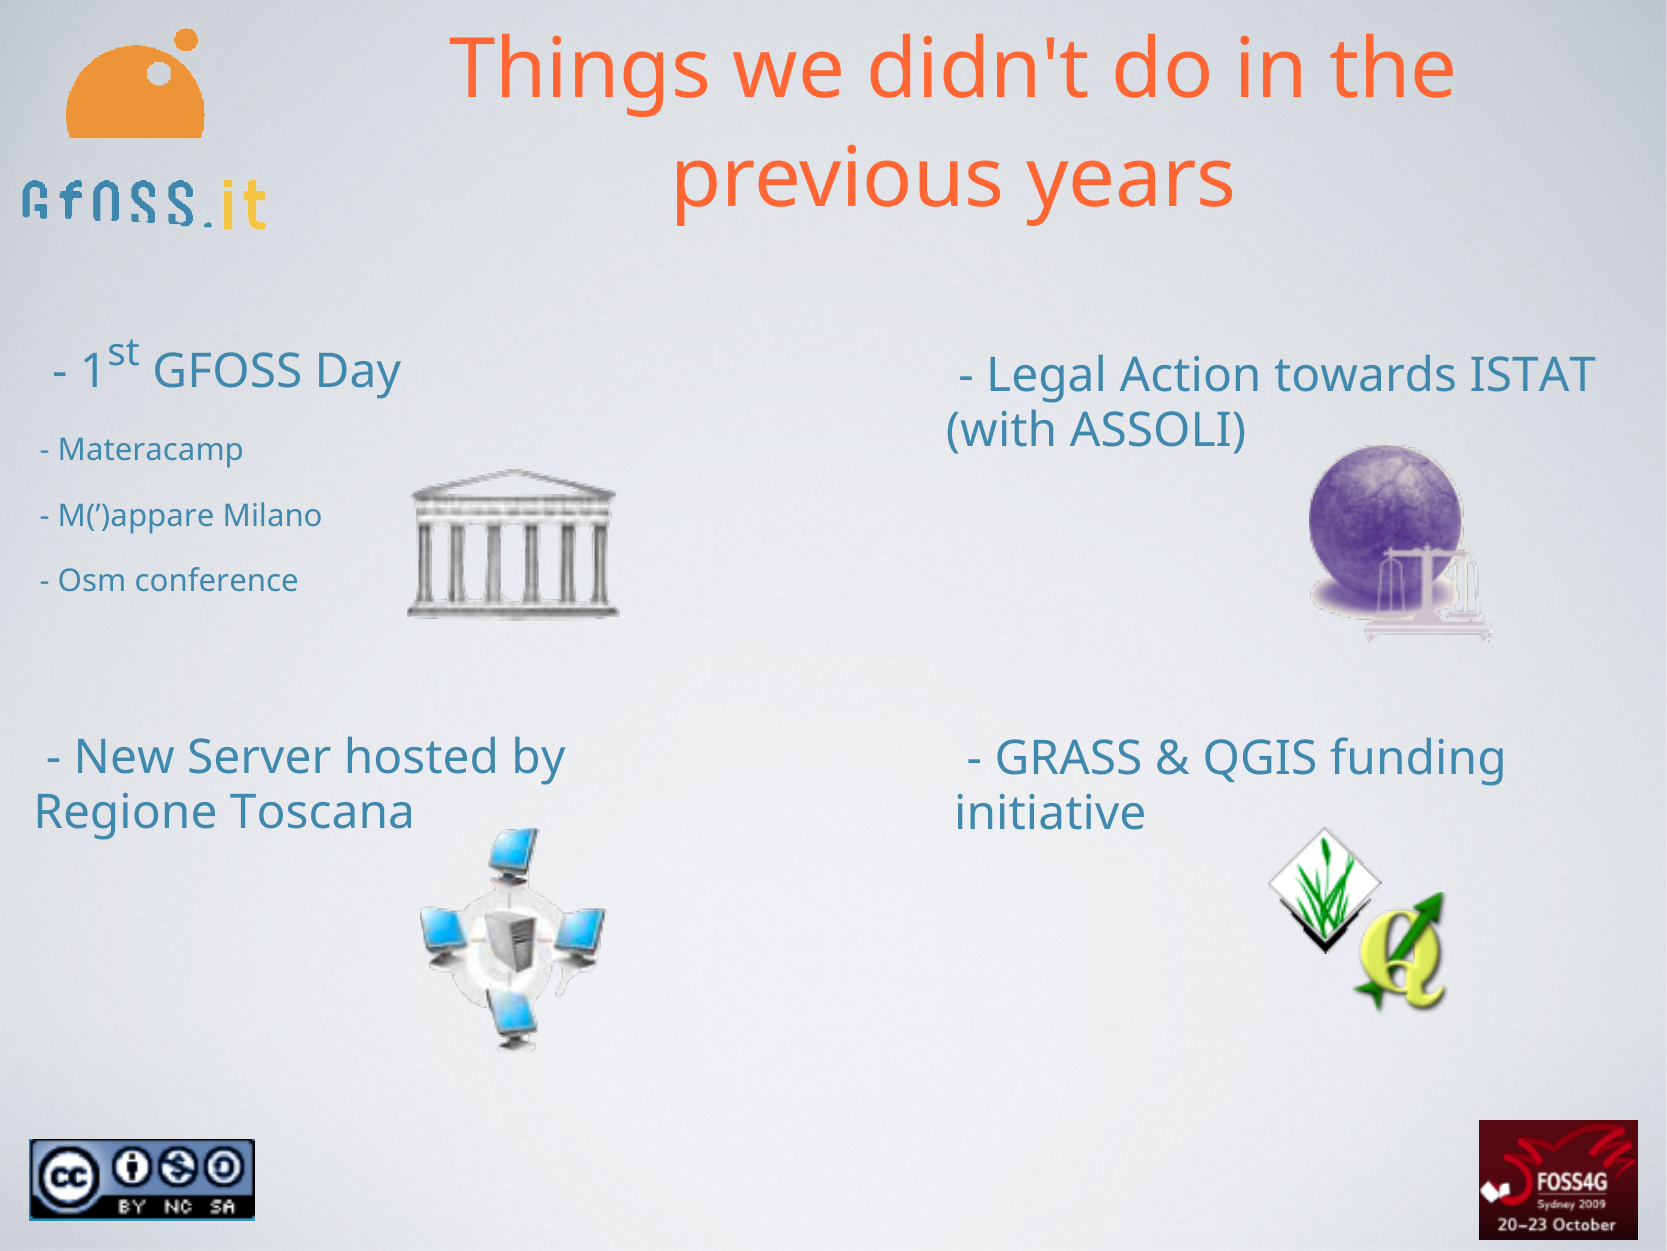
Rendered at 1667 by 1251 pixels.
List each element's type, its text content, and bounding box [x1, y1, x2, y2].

picture [0, 0, 1667, 1251]
text_box - 1st GFOSS Day - Materacamp - M(’)appare Milano - Osm conference [39, 321, 469, 604]
text_box - GRASS & QGIS funding initiative [954, 725, 1630, 932]
text_box - Legal Action towards ISTAT (with ASSOLI) [945, 341, 1638, 463]
text_box - New Server hosted by Regione Toscana [33, 723, 605, 845]
title Things we didn't do in the previous years [289, 0, 1619, 258]
